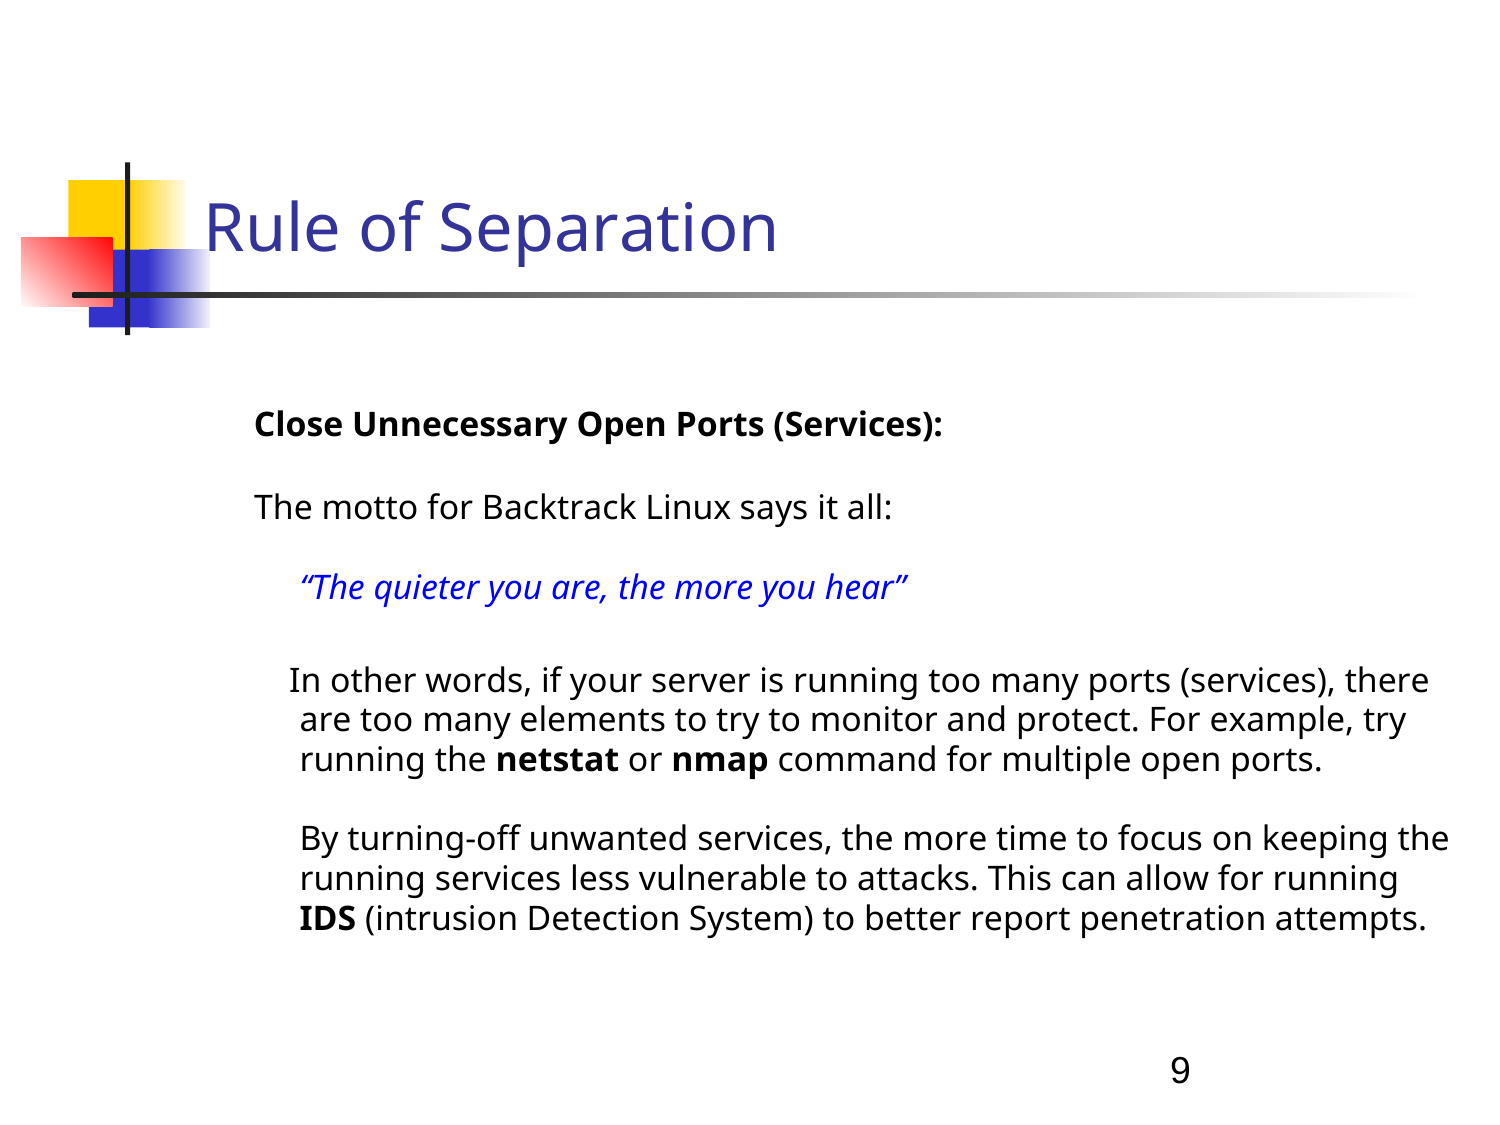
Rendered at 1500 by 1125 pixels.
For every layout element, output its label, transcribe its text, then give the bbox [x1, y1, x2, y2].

list Close Unnecessary Open Ports (Services): The motto for Backtrack Linux says it all: “The quieter you are, the more you hear” In other words, if your server is running too many ports (services), there are too many elements to try to monitor and protect. For example, try running the netstat or nmap command for multiple open ports. By turning-off unwanted services, the more time to focus on keeping the running services less vulnerable to attacks. This can allow for running IDS (intrusion Detection System) to better report penetration attempts. [193, 331, 1469, 1007]
title Rule of Separation [188, 35, 1468, 276]
